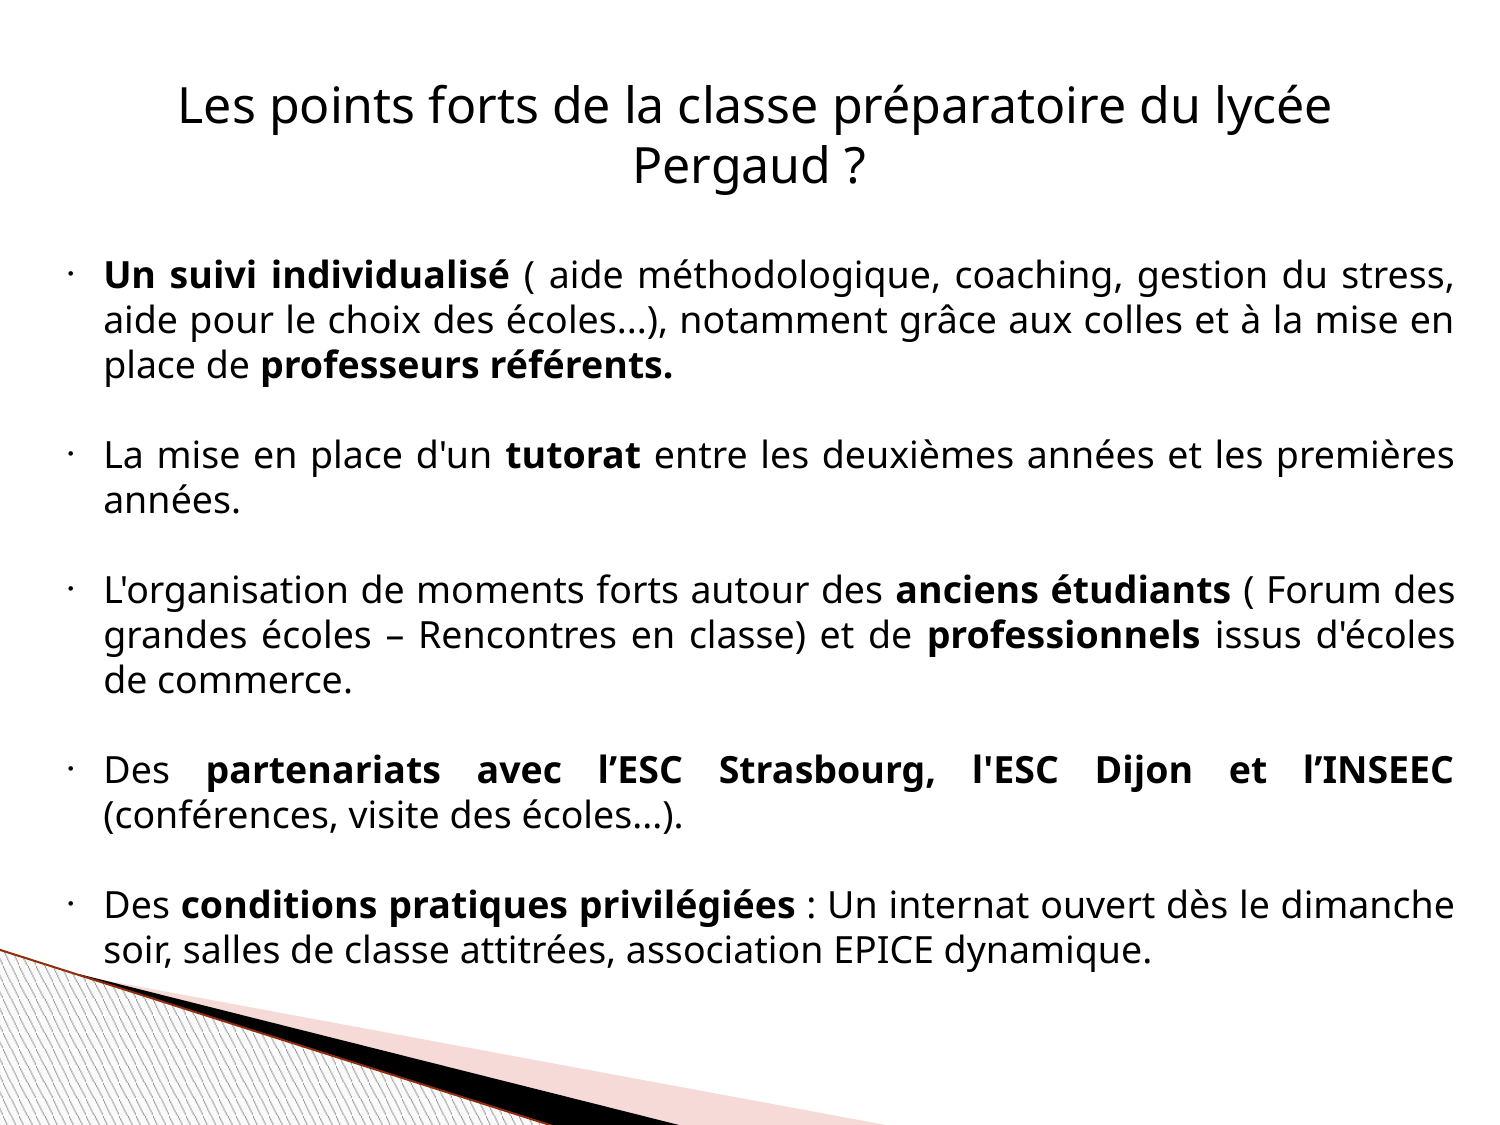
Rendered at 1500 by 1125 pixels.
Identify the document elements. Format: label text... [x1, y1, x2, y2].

picture [0, 952, 543, 1125]
text_box Les points forts de la classe préparatoire du lycée Pergaud ? [123, 66, 1388, 202]
text_box Un suivi individualisé ( aide méthodologique, coaching, gestion du stress, aide pour le choix des écoles...), notamment grâce aux colles et à la mise en place de professeurs référents. La mise en place d'un tutorat entre les deuxièmes années et les premières années. L'organisation de moments forts autour des anciens étudiants ( Forum des grandes écoles – Rencontres en classe) et de professionnels issus d'écoles de commerce. Des partenariats avec l’ESC Strasbourg, l'ESC Dijon et l’INSEEC (conférences, visite des écoles...). Des conditions pratiques privilégiées : Un internat ouvert dès le dimanche soir, salles de classe attitrées, association EPICE dynamique. [53, 243, 1471, 979]
